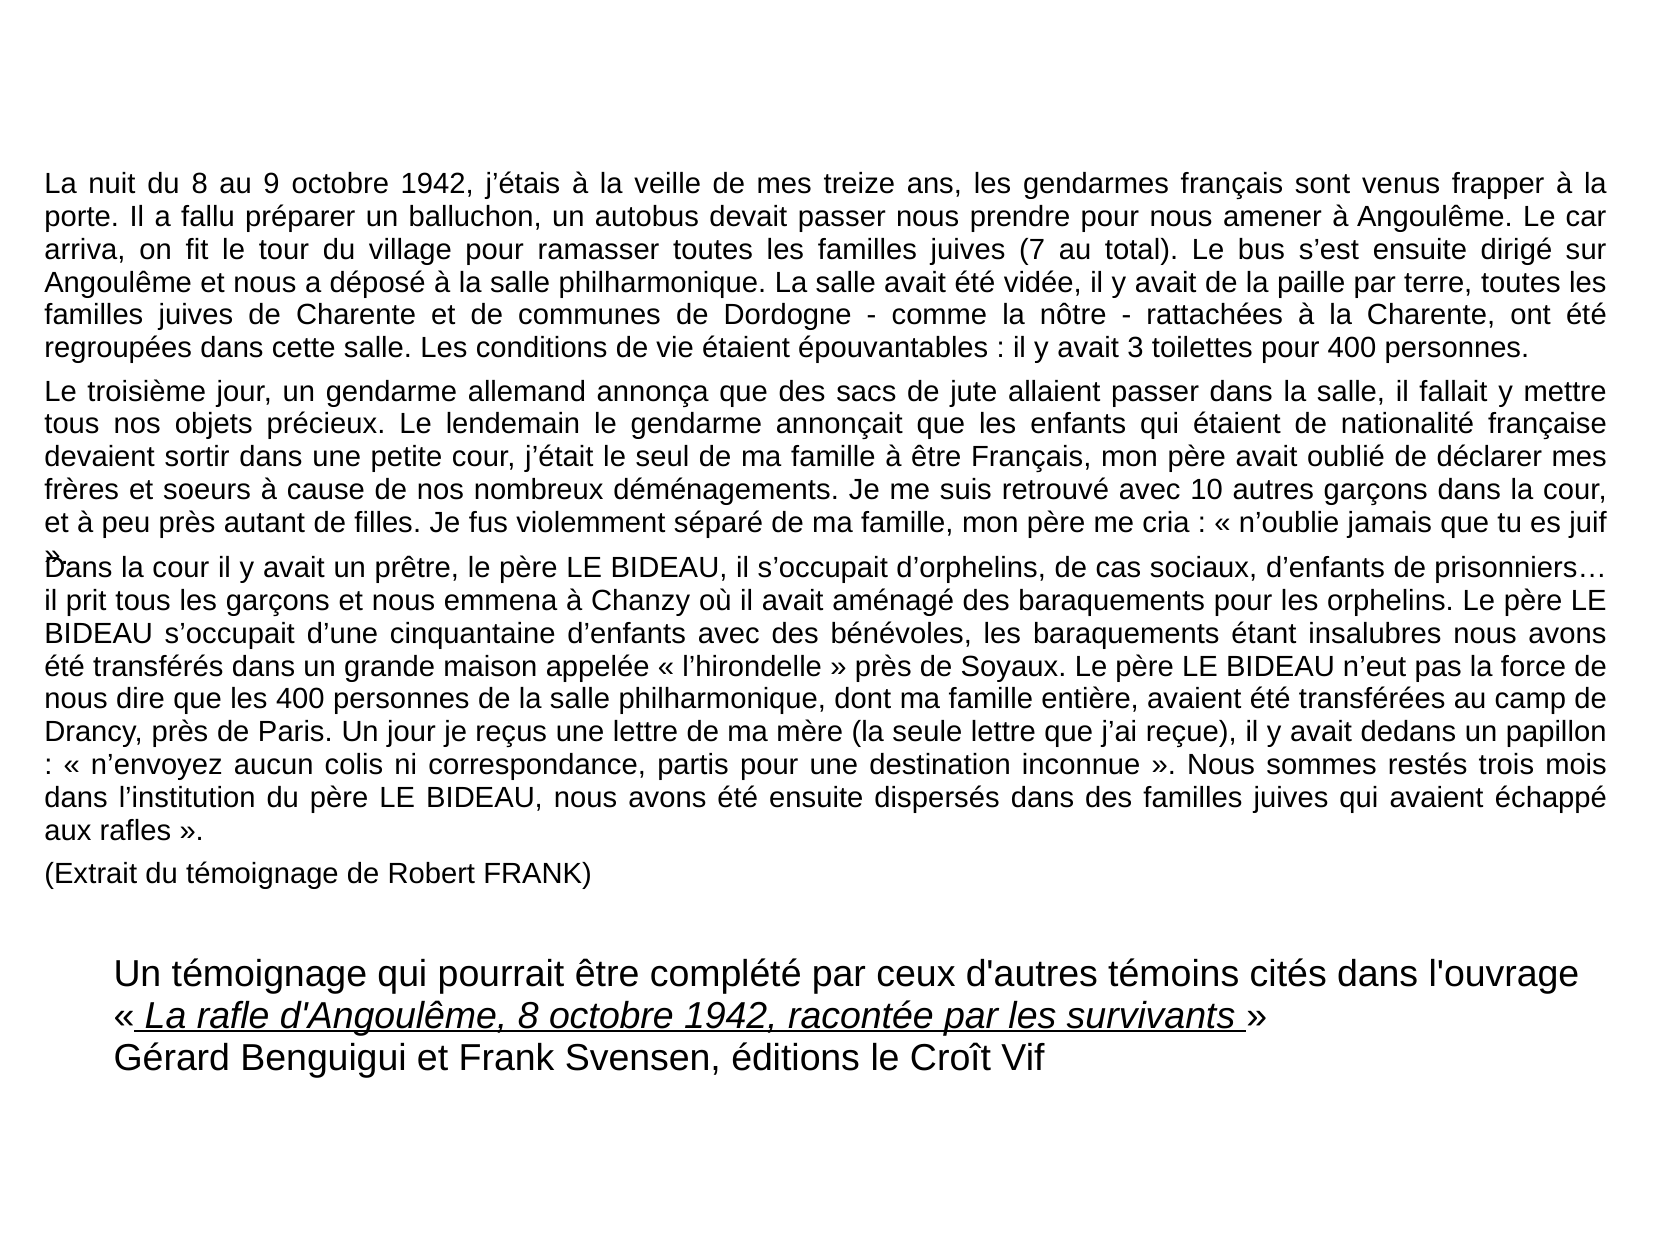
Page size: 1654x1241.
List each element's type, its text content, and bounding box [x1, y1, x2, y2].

text_box Un témoignage qui pourrait être complété par ceux d'autres témoins cités dans l'ouvrage « La rafle d'Angoulême, 8 octobre 1942, racontée par les survivants » Gérard Benguigui et Frank Svensen, éditions le Croît Vif [98, 944, 1595, 1128]
text_box Dans la cour il y avait un prêtre, le père LE BIDEAU, il s’occupait d’orphelins, de cas sociaux, d’enfants de prisonniers… il prit tous les garçons et nous emmena à Chanzy où il avait aménagé des baraquements pour les orphelins. Le père LE BIDEAU s’occupait d’une cinquantaine d’enfants avec des bénévoles, les baraquements étant insalubres nous avons été transférés dans un grande maison appelée « l’hirondelle » près de Soyaux. Le père LE BIDEAU n’eut pas la force de nous dire que les 400 personnes de la salle philharmonique, dont ma famille entière, avaient été transférées au camp de Drancy, près de Paris. Un jour je reçus une lettre de ma mère (la seule lettre que j’ai reçue), il y avait dedans un papillon : « n’envoyez aucun colis ni correspondance, partis pour une destination inconnue ». Nous sommes restés trois mois dans l’institution du père LE BIDEAU, nous avons été ensuite dispersés dans des familles juives qui avaient échappé aux rafles ». (Extrait du témoignage de Robert FRANK) [29, 501, 1625, 1004]
text_box La nuit du 8 au 9 octobre 1942, j’étais à la veille de mes treize ans, les gendarmes français sont venus frapper à la porte. Il a fallu préparer un balluchon, un autobus devait passer nous prendre pour nous amener à Angoulême. Le car arriva, on fit le tour du village pour ramasser toutes les familles juives (7 au total). Le bus s’est ensuite dirigé sur Angoulême et nous a déposé à la salle philharmonique. La salle avait été vidée, il y avait de la paille par terre, toutes les familles juives de Charente et de communes de Dordogne - comme la nôtre - rattachées à la Charente, ont été regroupées dans cette salle. Les conditions de vie étaient épouvantables : il y avait 3 toilettes pour 400 personnes. Le troisième jour, un gendarme allemand annonça que des sacs de jute allaient passer dans la salle, il fallait y mettre tous nos objets précieux. Le lendemain le gendarme annonçait que les enfants qui étaient de nationalité française devaient sortir dans une petite cour, j’était le seul de ma famille à être Français, mon père avait oublié de déclarer mes frères et soeurs à cause de nos nombreux déménagements. Je me suis retrouvé avec 10 autres garçons dans la cour, et à peu près autant de filles. Je fus violemment séparé de ma famille, mon père me cria : « n’oublie jamais que tu es juif ». [29, 118, 1625, 501]
